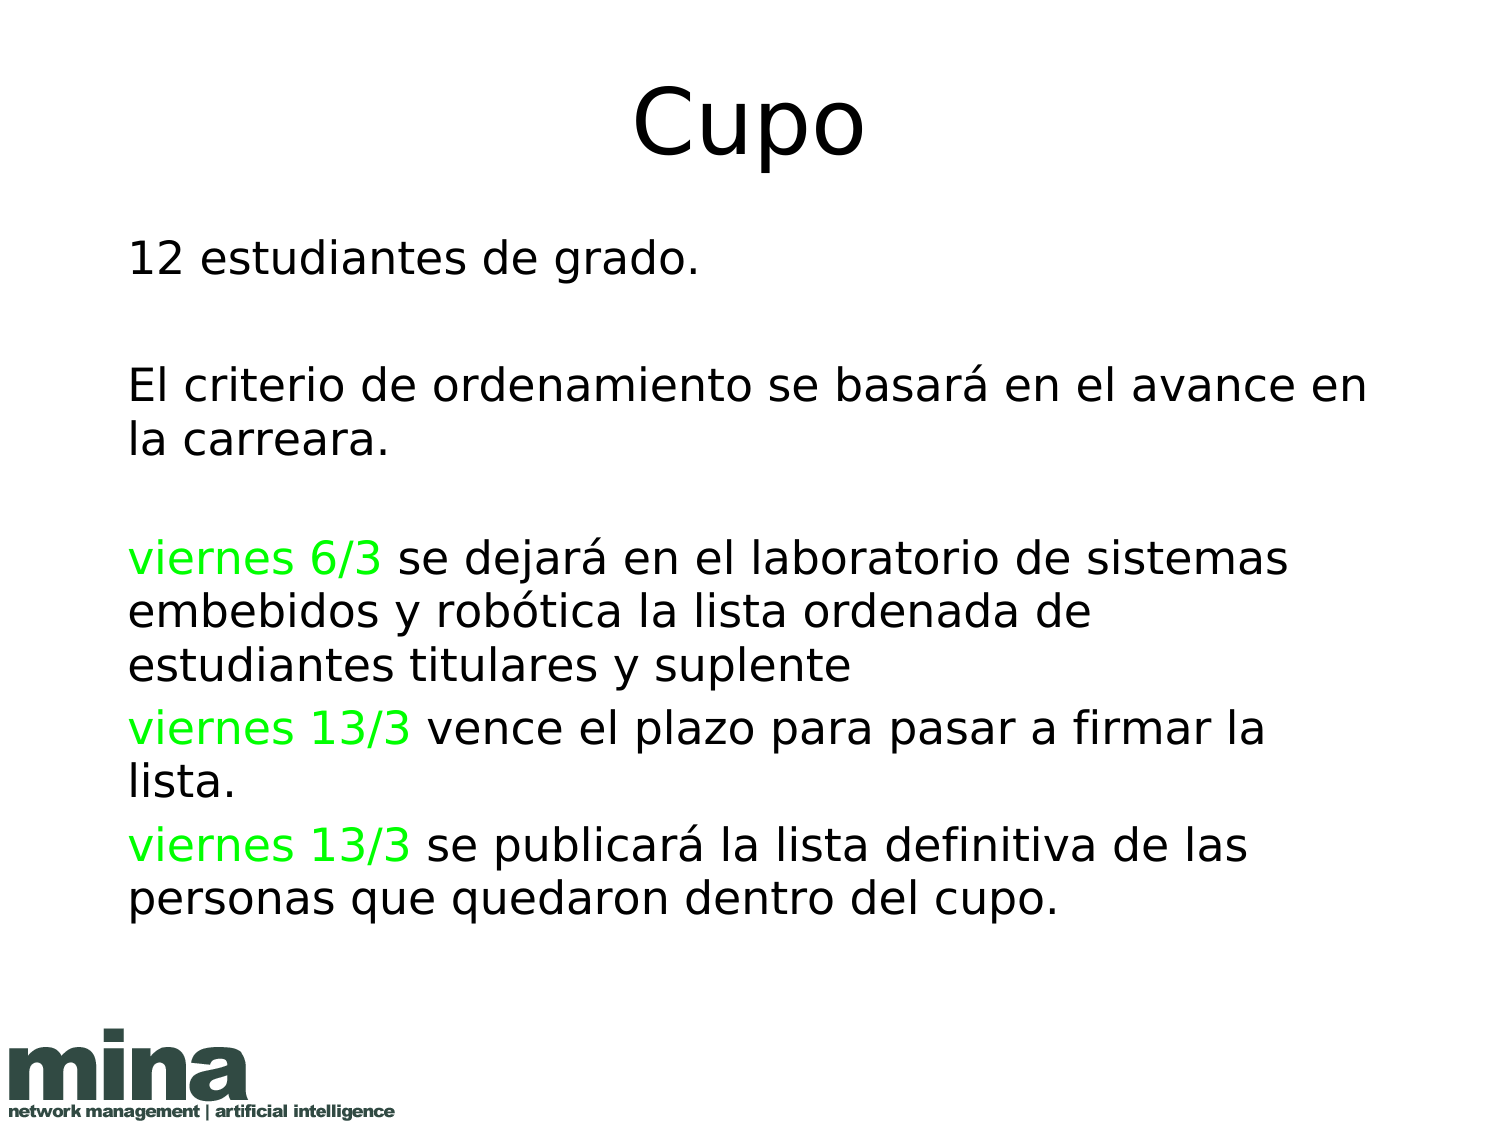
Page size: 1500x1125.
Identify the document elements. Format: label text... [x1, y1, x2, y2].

title Cupo [112, 0, 1388, 224]
list 12 estudiantes de grado. El criterio de ordenamiento se basará en el avance en la carreara. viernes 6/3 se dejará en el laboratorio de sistemas embebidos y robótica la lista ordenada de estudiantes titulares y suplente viernes 13/3 vence el plazo para pasar a firmar la lista. viernes 13/3 se publicará la lista definitiva de las personas que quedaron dentro del cupo. [112, 224, 1388, 1001]
picture [0, 1022, 402, 1125]
